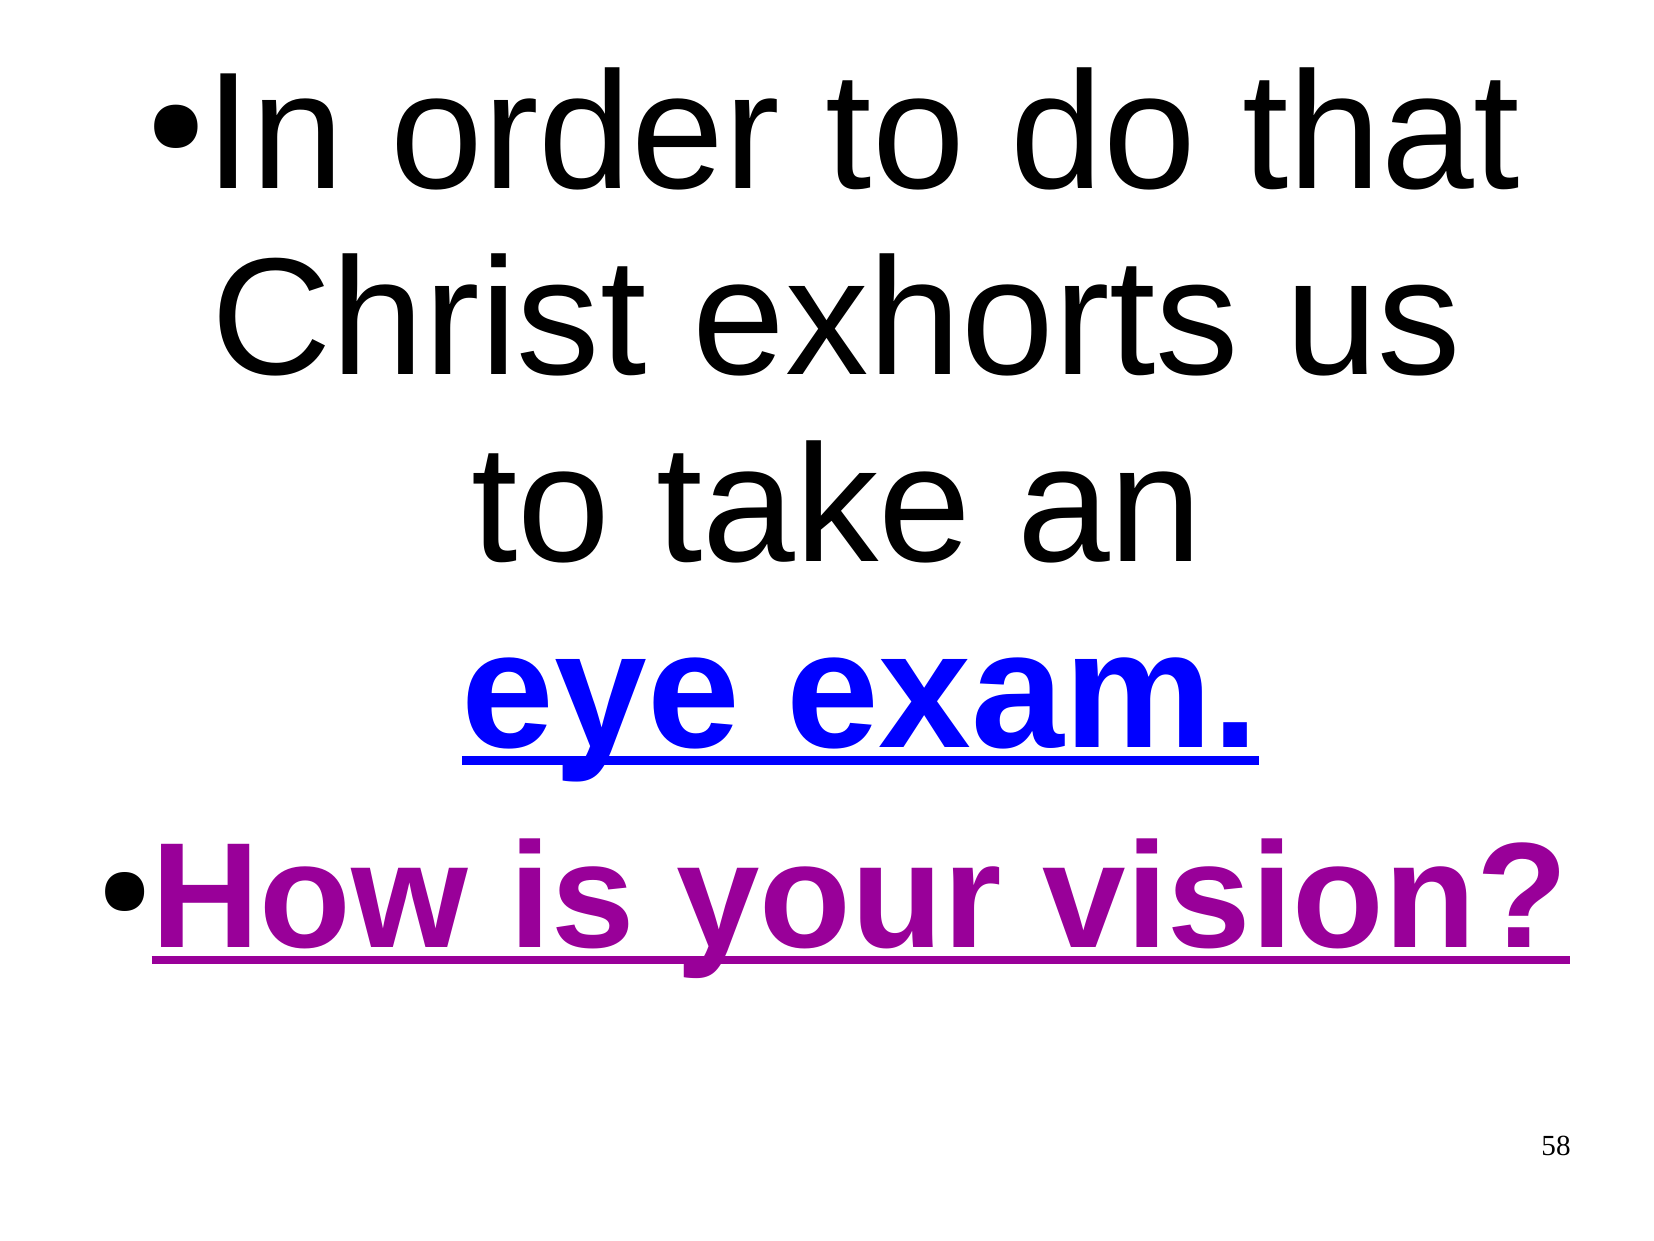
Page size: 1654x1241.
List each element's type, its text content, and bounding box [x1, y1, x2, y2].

list In order to do that Christ exhorts us to take an eye exam. How is your vision? [37, 37, 1613, 1201]
